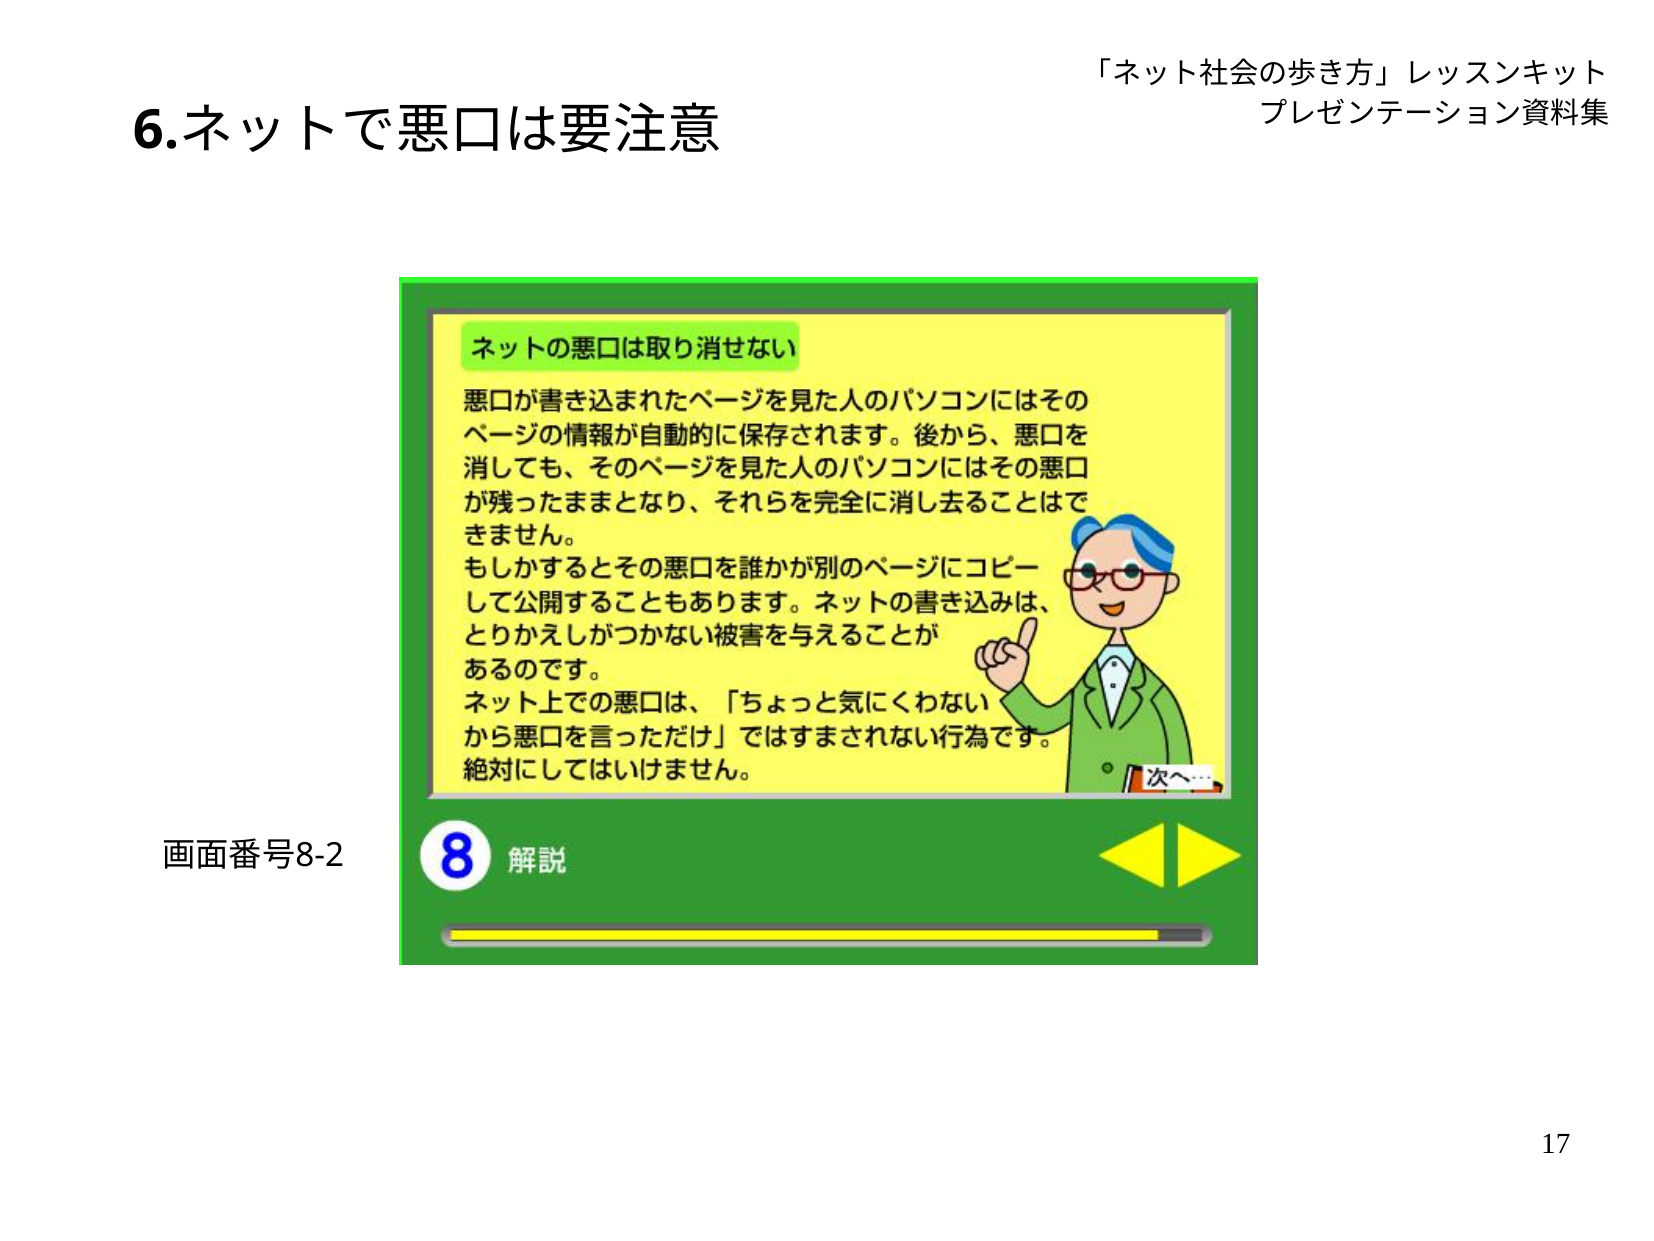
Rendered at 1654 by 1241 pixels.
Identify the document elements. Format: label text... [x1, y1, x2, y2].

text_box 画面番号8-2 [147, 826, 384, 882]
text_box 6.ネットで悪口は要注意 [118, 88, 1093, 169]
text_box 「ネット社会の歩き方」レッスンキット プレゼンテーション資料集 [1062, 44, 1625, 139]
picture [399, 277, 1258, 965]
